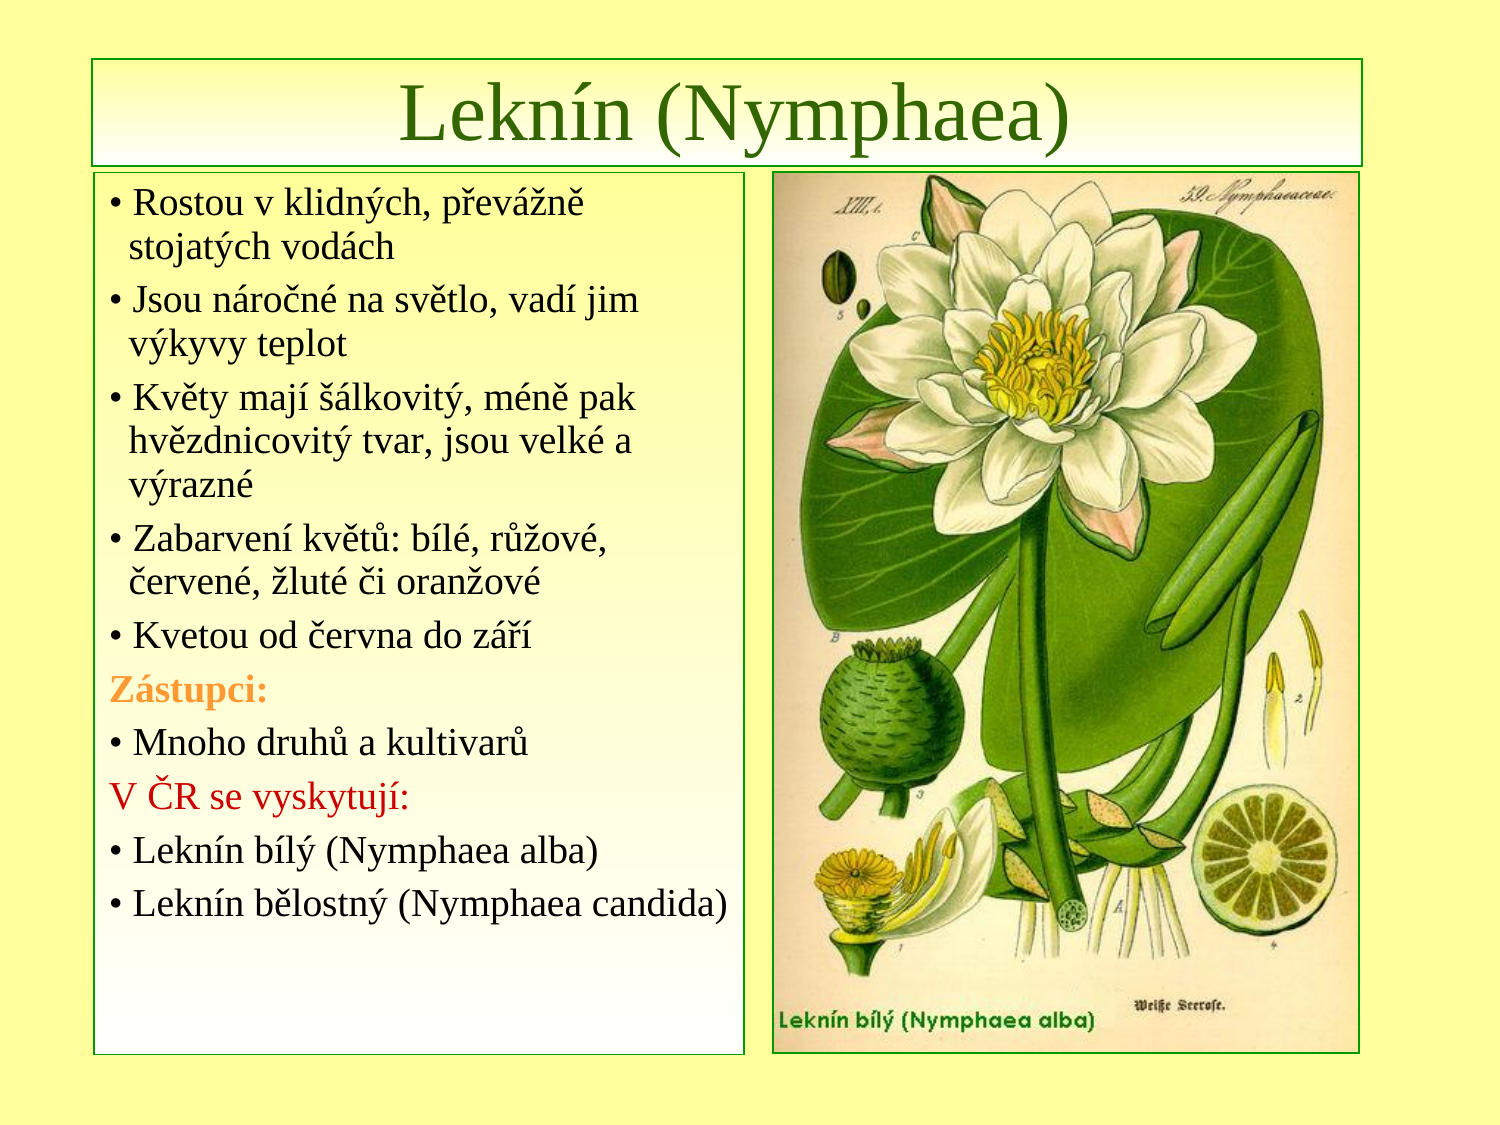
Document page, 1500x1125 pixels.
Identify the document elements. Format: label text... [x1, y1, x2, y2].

title Leknín (Nymphaea) [91, 58, 1363, 167]
picture [773, 172, 1359, 1053]
text_box Rostou v klidných, převážně stojatých vodách Jsou náročné na světlo, vadí jim výkyvy teplot Květy mají šálkovitý, méně pak hvězdnicovitý tvar, jsou velké a výrazné Zabarvení květů: bílé, růžové, červené, žluté či oranžové Kvetou od června do září Zástupci: Mnoho druhů a kultivarů V ČR se vyskytují: Leknín bílý (Nymphaea alba) Leknín bělostný (Nymphaea candida) [93, 172, 744, 1055]
